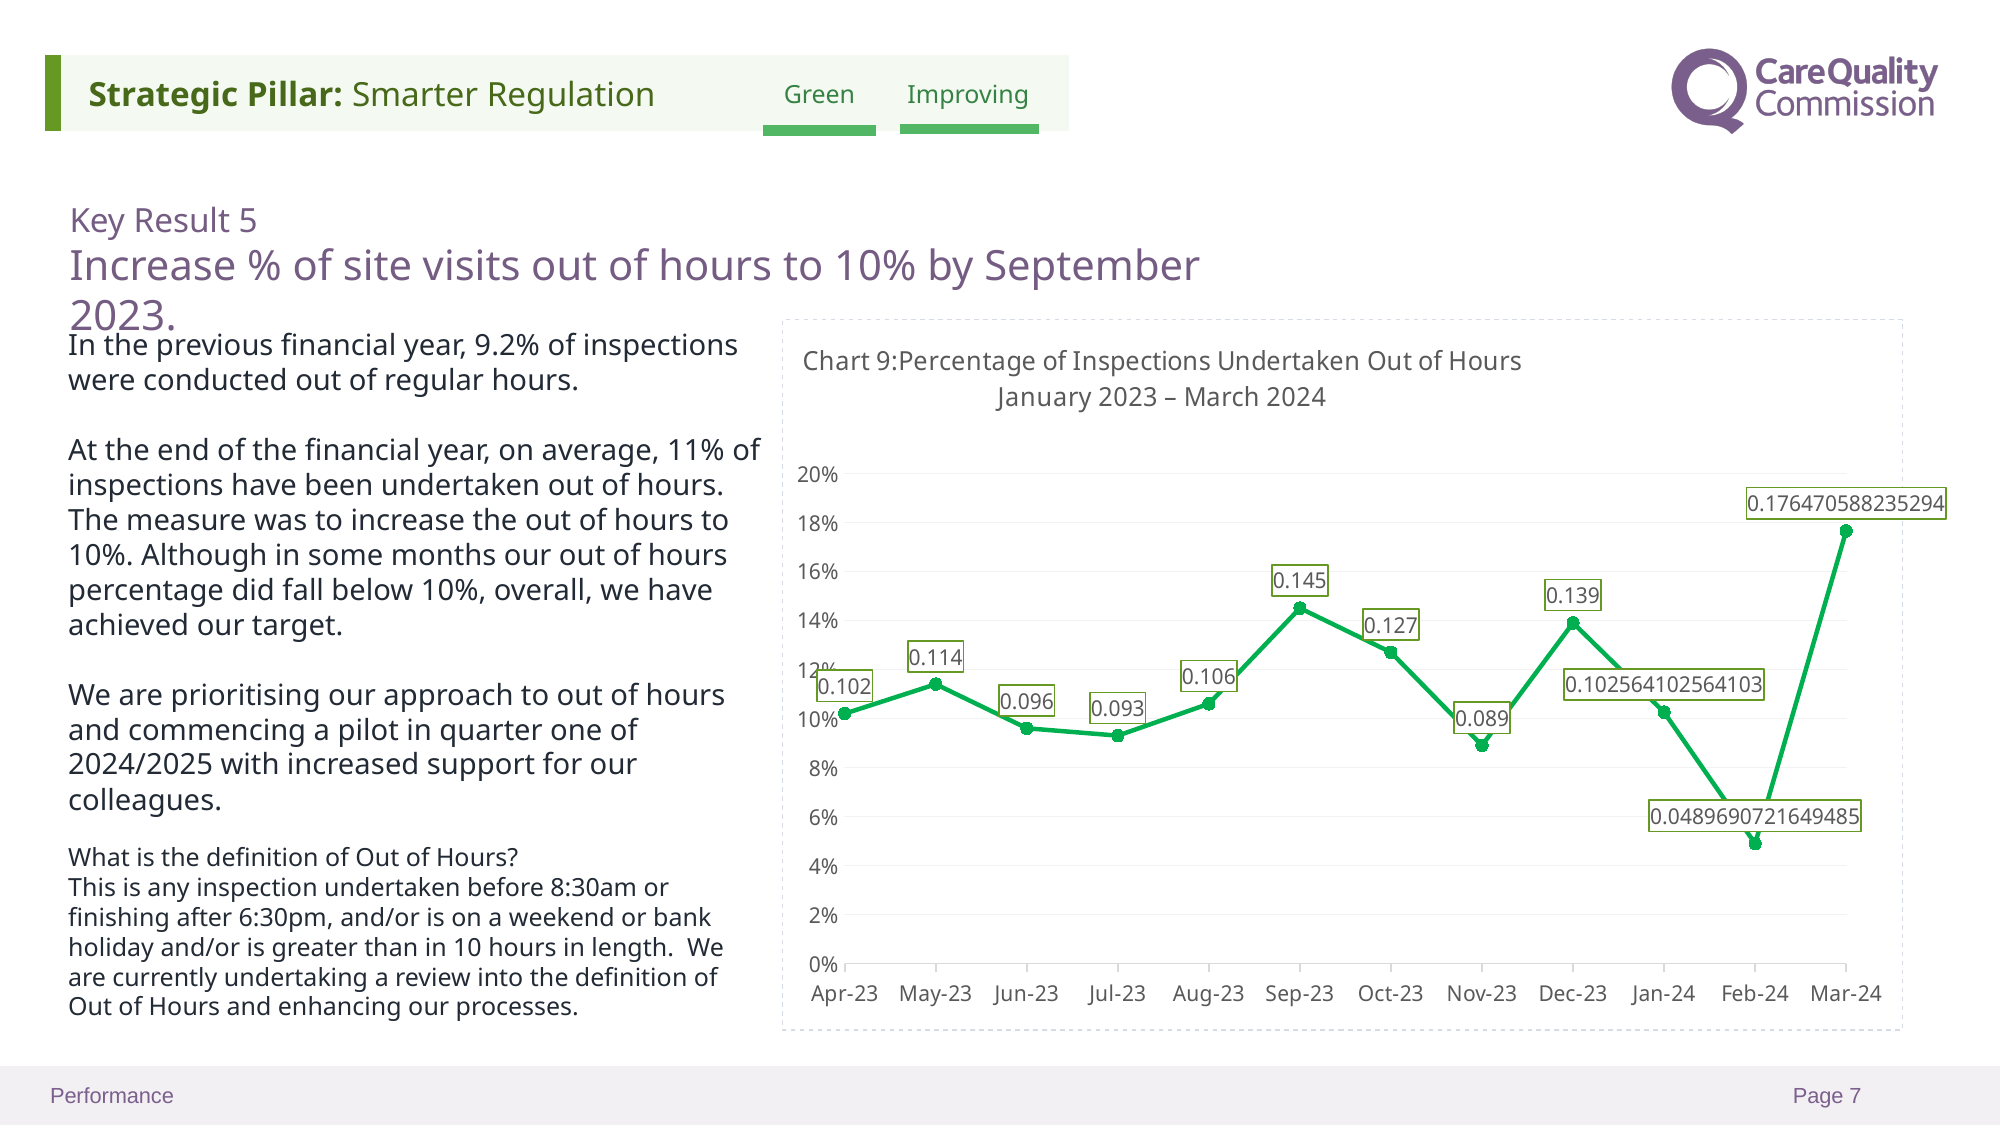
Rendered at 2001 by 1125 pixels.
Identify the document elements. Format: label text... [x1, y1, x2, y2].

text_box In the previous financial year, 9.2% of inspections were conducted out of regular hours. At the end of the financial year, on average, 11% of inspections have been undertaken out of hours. The measure was to increase the out of hours to 10%. Although in some months our out of hours percentage did fall below 10%, overall, we have achieved our target. We are prioritising our approach to out of hours and commencing a pilot in quarter one of 2024/2025 with increased support for our colleagues. [53, 318, 781, 759]
chart [781, 318, 1947, 1031]
text_box [0, 1066, 2000, 1125]
text_box Performance [35, 1073, 218, 1117]
text_box Page 7 [1777, 1073, 1961, 1117]
text_box Improving [877, 70, 1060, 116]
text_box What is the definition of Out of Hours? This is any inspection undertaken before 8:30am or finishing after 6:30pm, and/or is on a weekend or bank holiday and/or is greater than in 10 hours in length. We are currently undertaking a review into the definition of Out of Hours and enhancing our processes. [53, 833, 755, 1031]
text_box [45, 55, 1069, 136]
text_box Green [745, 70, 877, 116]
title Key Result 5 Increase % of site visits out of hours to 10% by September 2023. [54, 191, 1325, 298]
text_box Strategic Pillar: Smarter Regulation [73, 65, 819, 122]
picture [1671, 48, 1939, 134]
